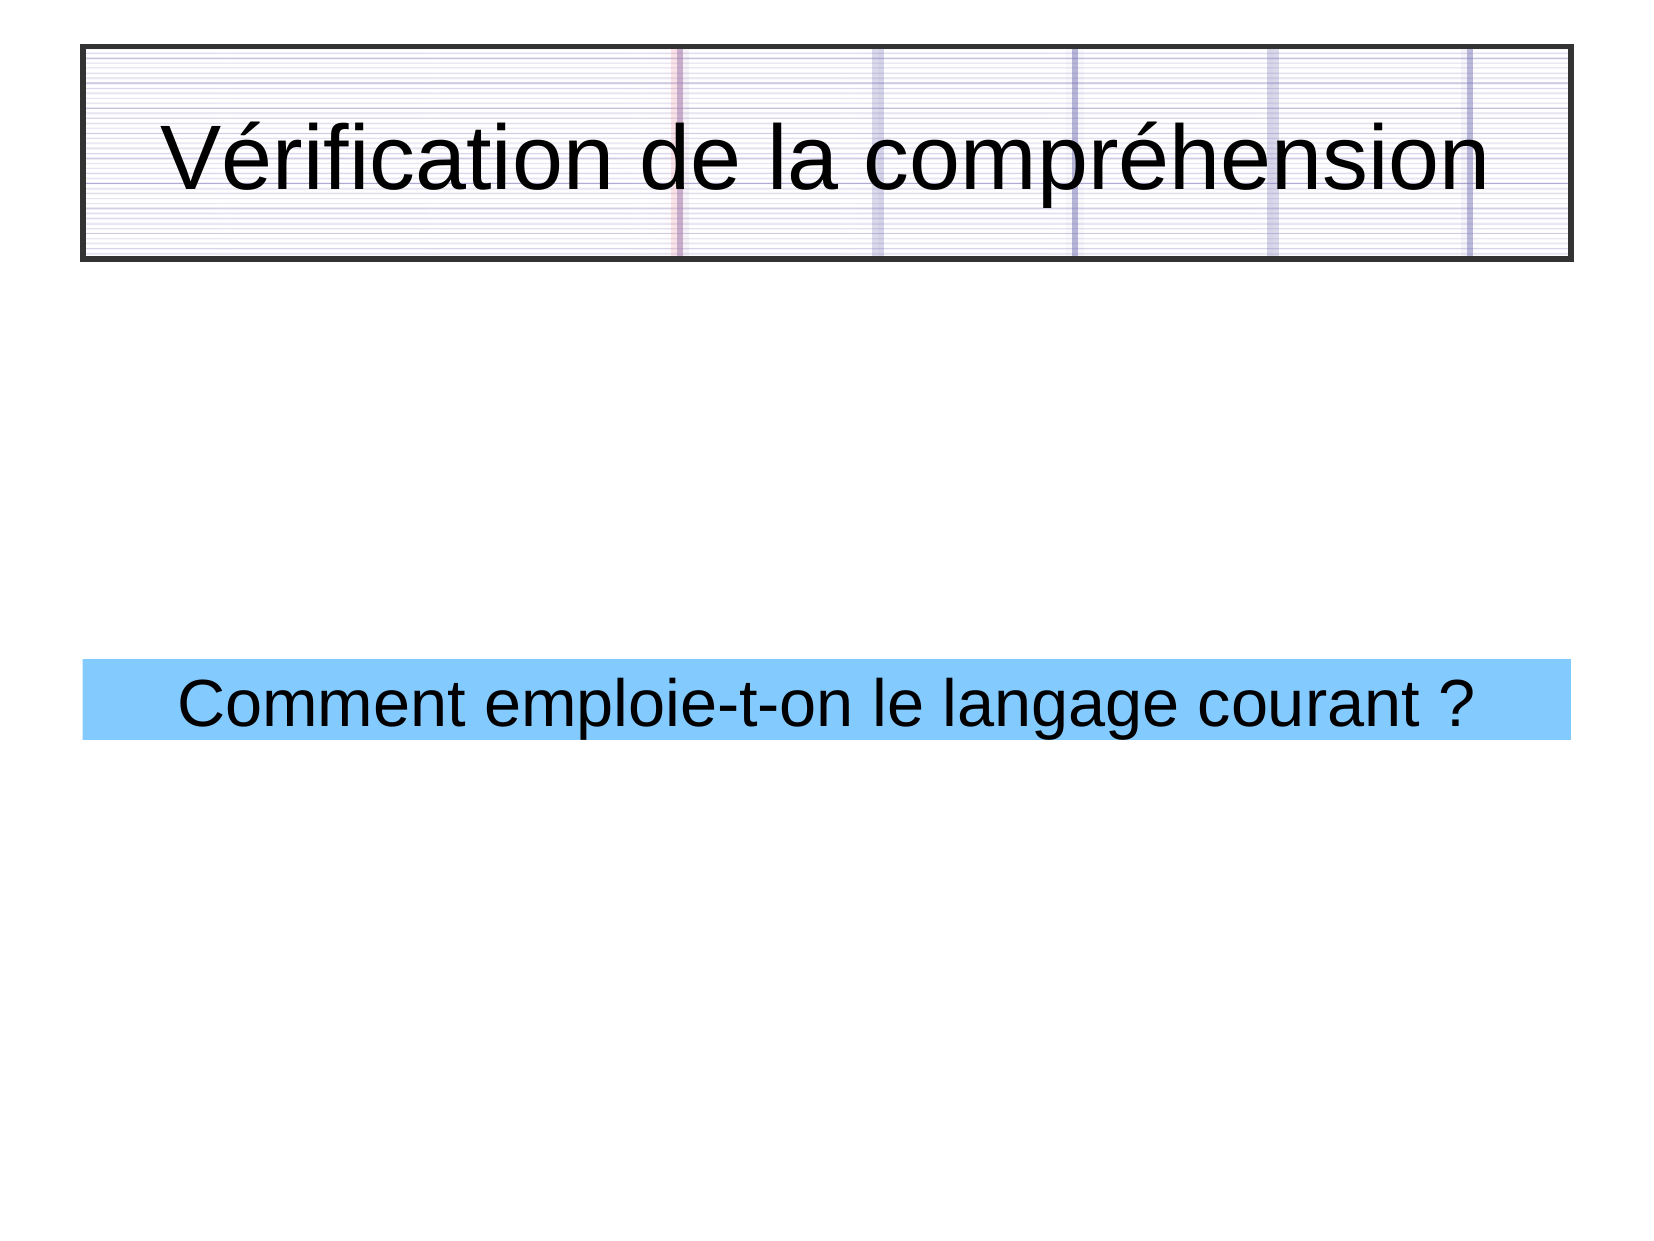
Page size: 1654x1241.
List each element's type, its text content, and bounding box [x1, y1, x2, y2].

subtitle Comment emploie-t-on le langage courant ? [82, 659, 1571, 740]
title Vérification de la compréhension [82, 46, 1571, 260]
